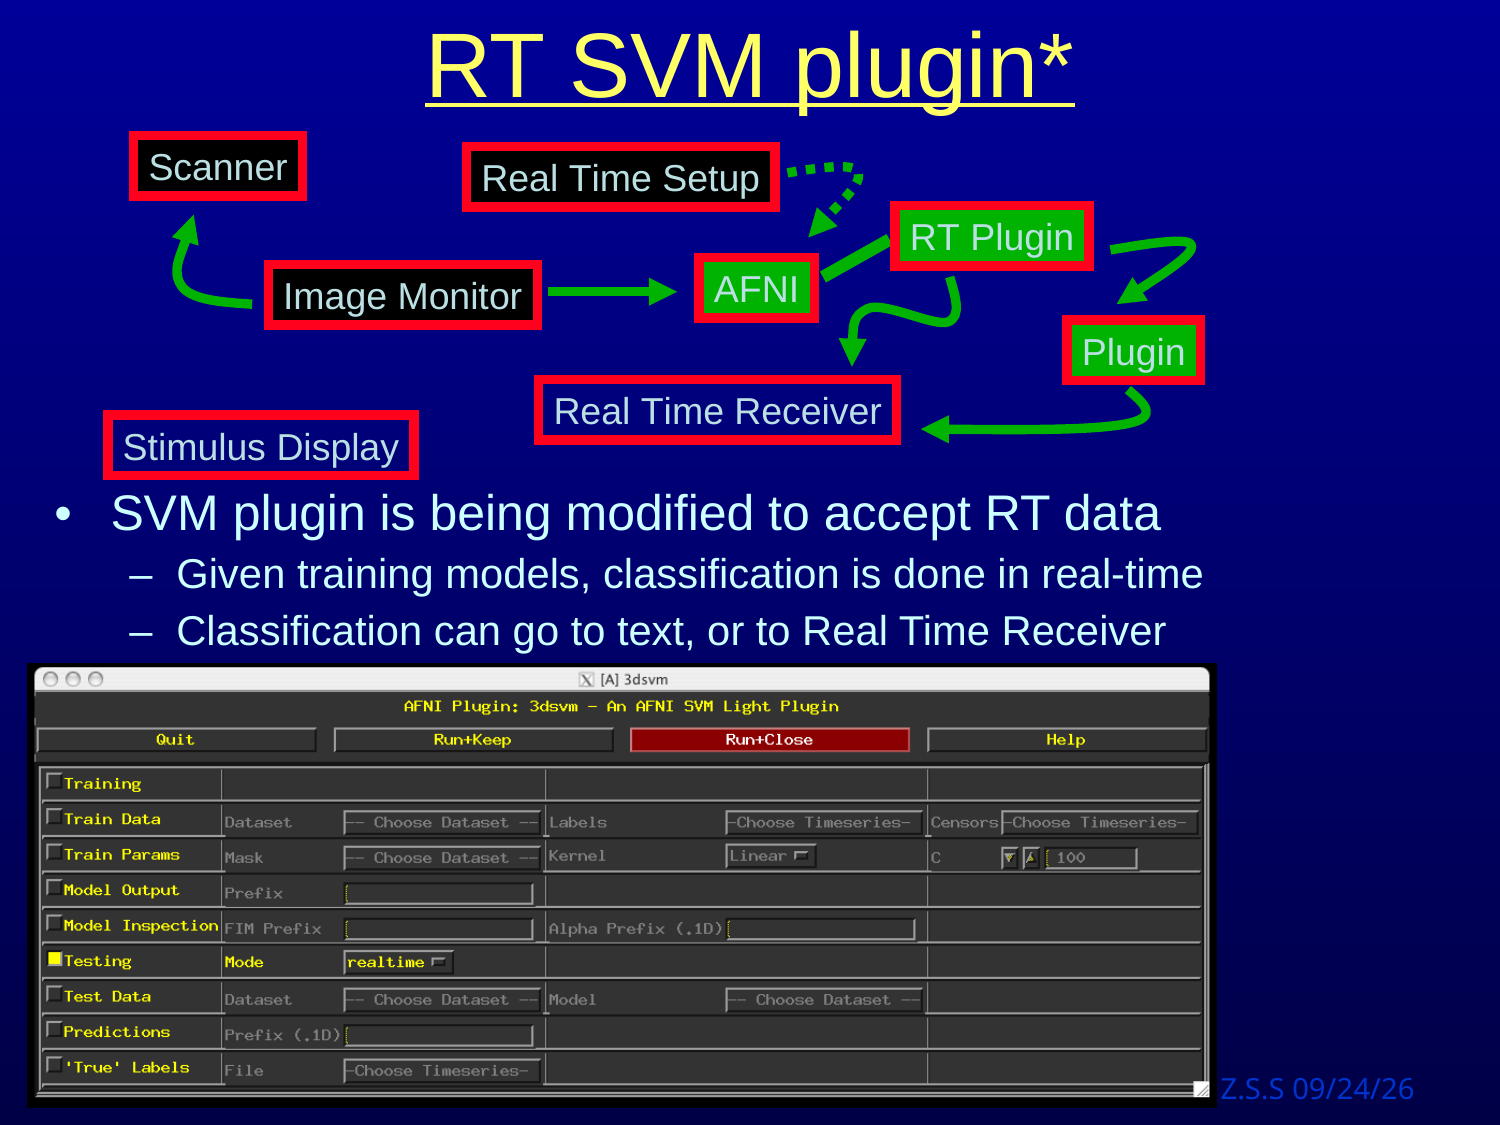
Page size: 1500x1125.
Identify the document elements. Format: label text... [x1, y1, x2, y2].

list SVM plugin is being modified to accept RT data Given training models, classification is done in real-time Classification can go to text, or to Real Time Receiver [39, 477, 1461, 1074]
picture [27, 663, 1217, 1108]
title RT SVM plugin* [75, 0, 1426, 160]
text_box Scanner [133, 135, 303, 196]
text_box Plugin [1067, 320, 1201, 381]
text_box RT Plugin [895, 205, 1090, 266]
text_box Stimulus Display [107, 414, 415, 476]
text_box Real Time Setup [466, 146, 776, 208]
text_box AFNI [699, 257, 815, 319]
text_box Real Time Receiver [538, 379, 897, 440]
text_box Image Monitor [268, 264, 538, 325]
